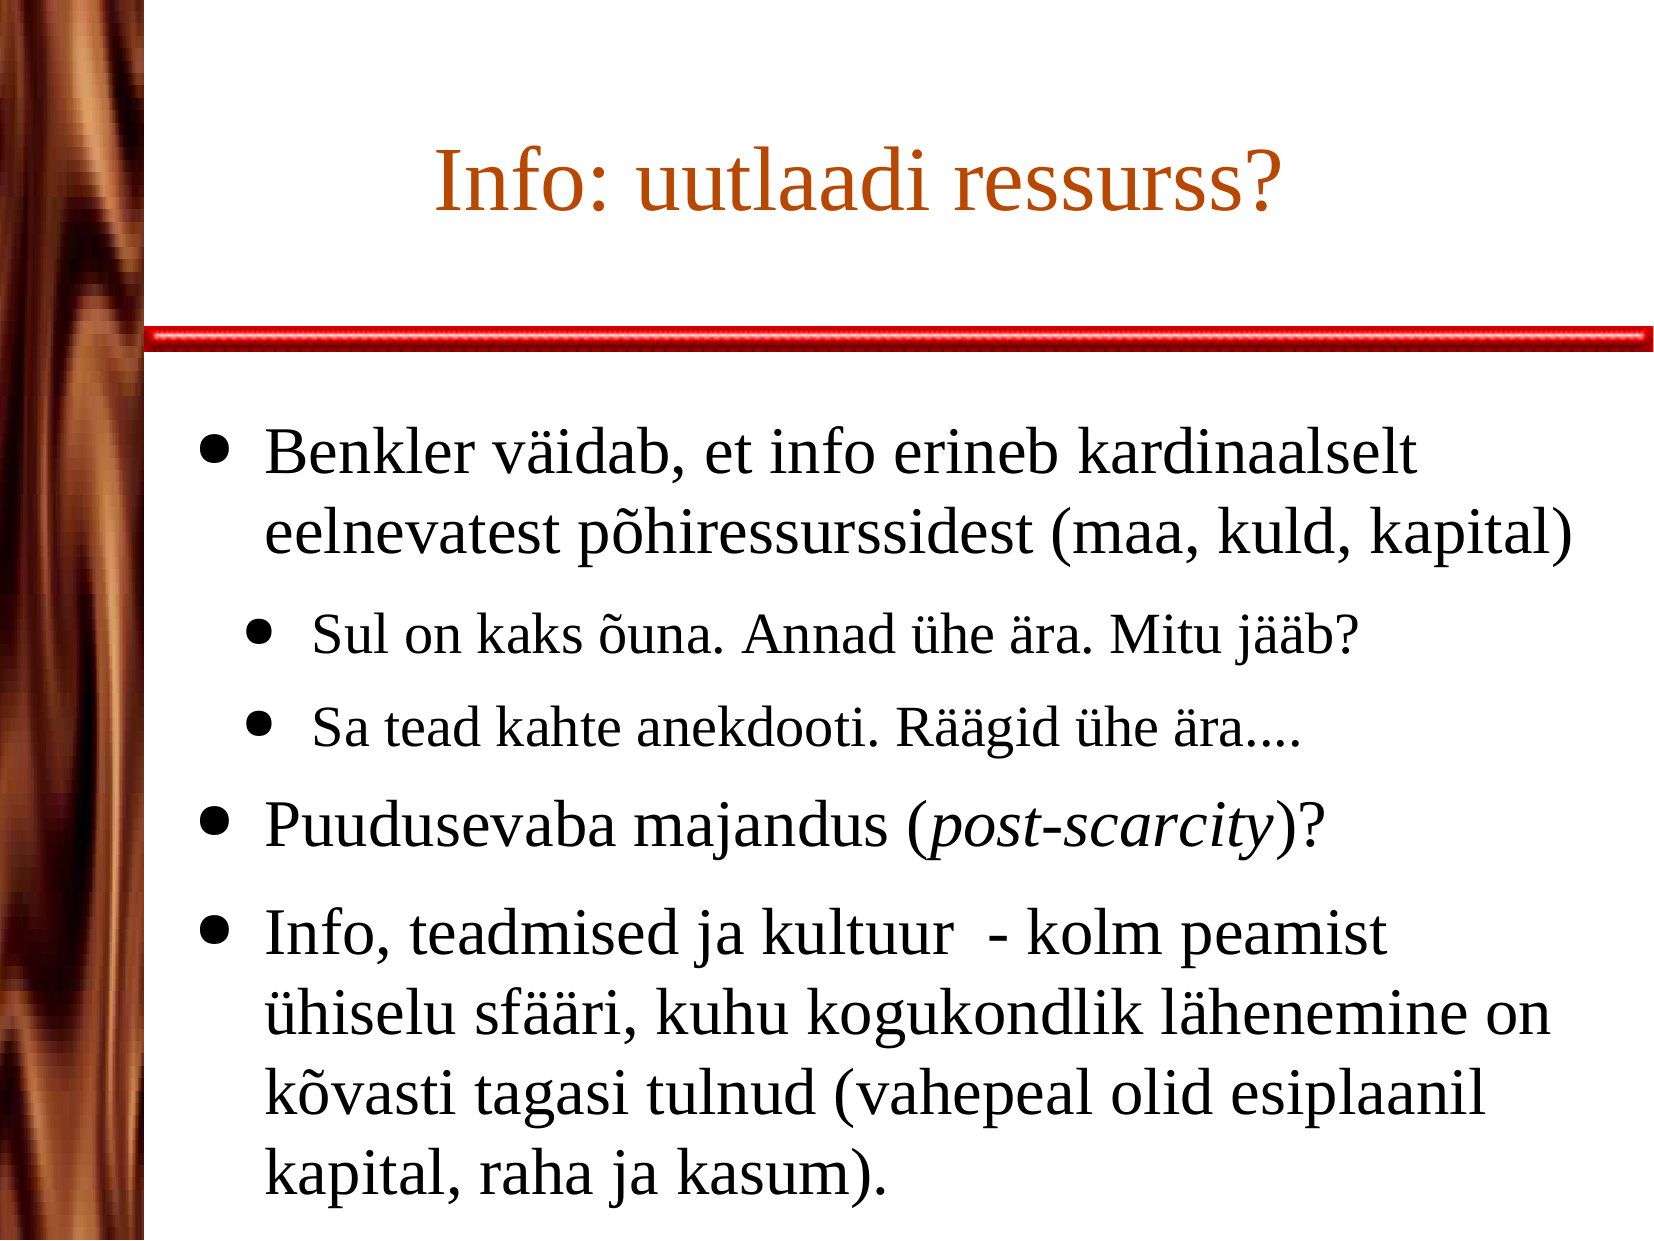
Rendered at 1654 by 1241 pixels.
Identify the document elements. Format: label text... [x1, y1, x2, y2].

picture [0, 0, 1654, 1240]
title Info: uutlaadi ressurss? [154, 69, 1566, 281]
list Benkler väidab, et info erineb kardinaalselt eelnevatest põhiressurssidest (maa, kuld, kapital) Sul on kaks õuna. Annad ühe ära. Mitu jääb? Sa tead kahte anekdooti. Räägid ühe ära.... Puudusevaba majandus (post-scarcity)? Info, teadmised ja kultuur - kolm peamist ühiselu sfääri, kuhu kogukondlik lähenemine on kõvasti tagasi tulnud (vahepeal olid esiplaanil kapital, raha ja kasum). [183, 408, 1595, 1204]
